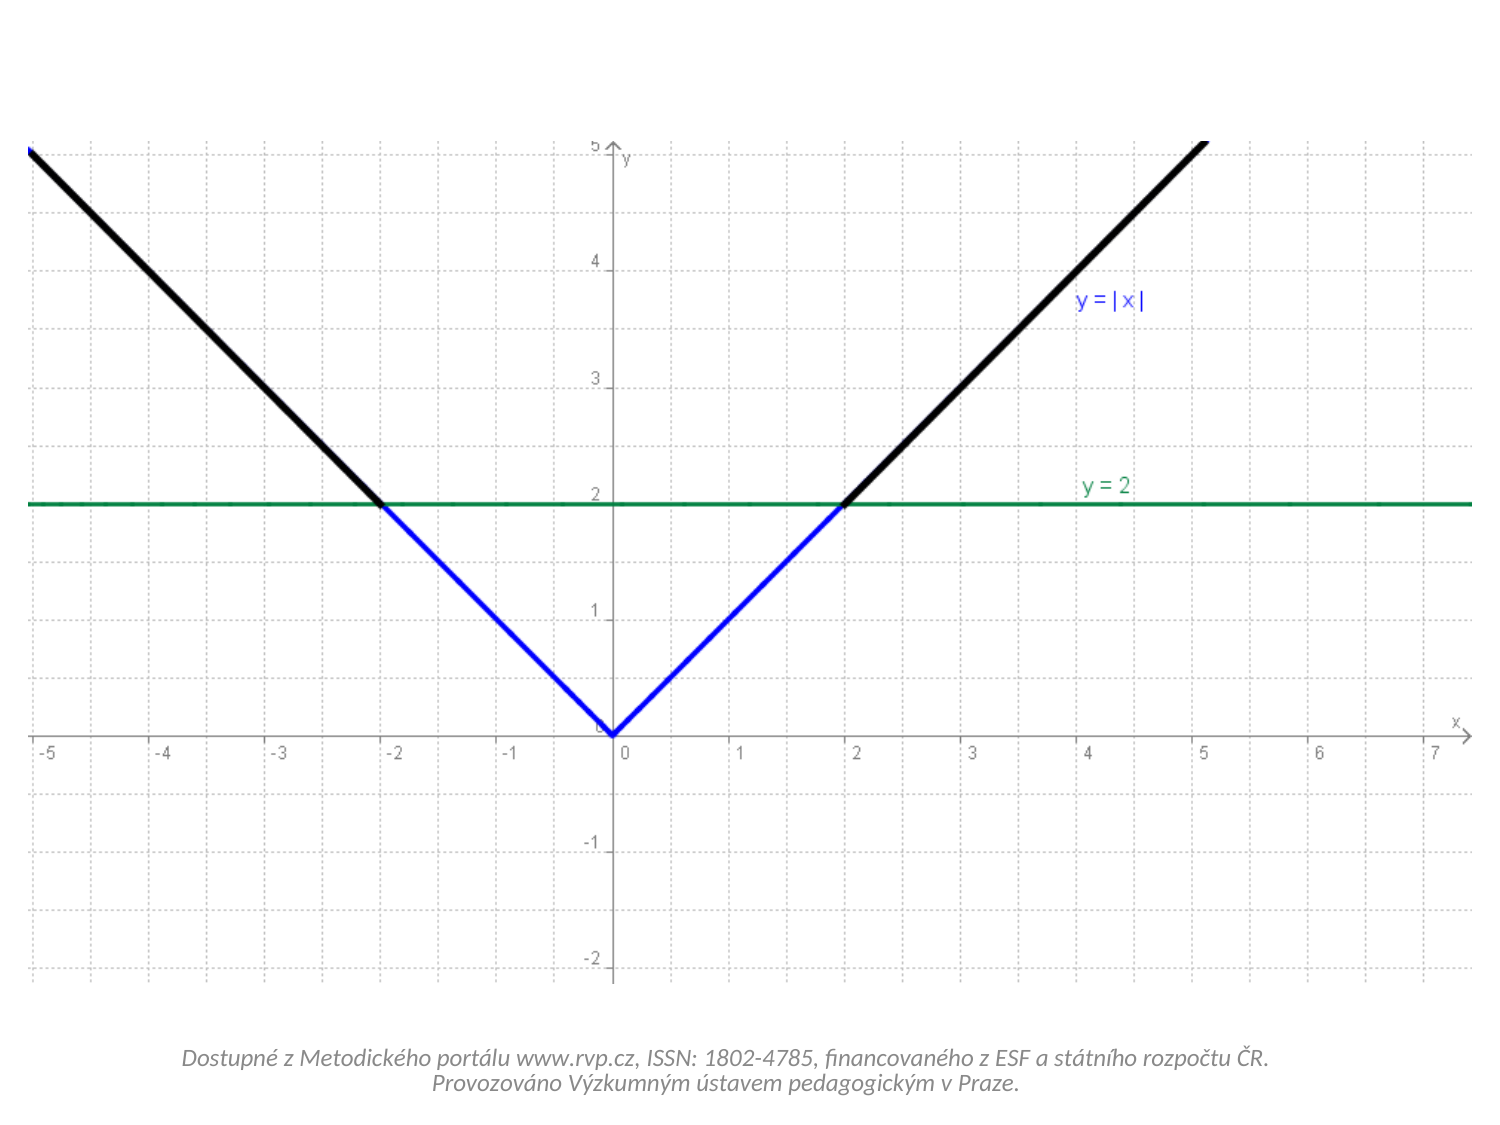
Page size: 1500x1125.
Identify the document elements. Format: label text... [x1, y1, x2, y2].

text_box Dostupné z Metodického portálu www.rvp.cz, ISSN: 1802-4785, financovaného z ESF a státního rozpočtu ČR. Provozováno Výzkumným ústavem pedagogickým v Praze. [105, 1042, 1348, 1103]
picture [28, 141, 1472, 984]
